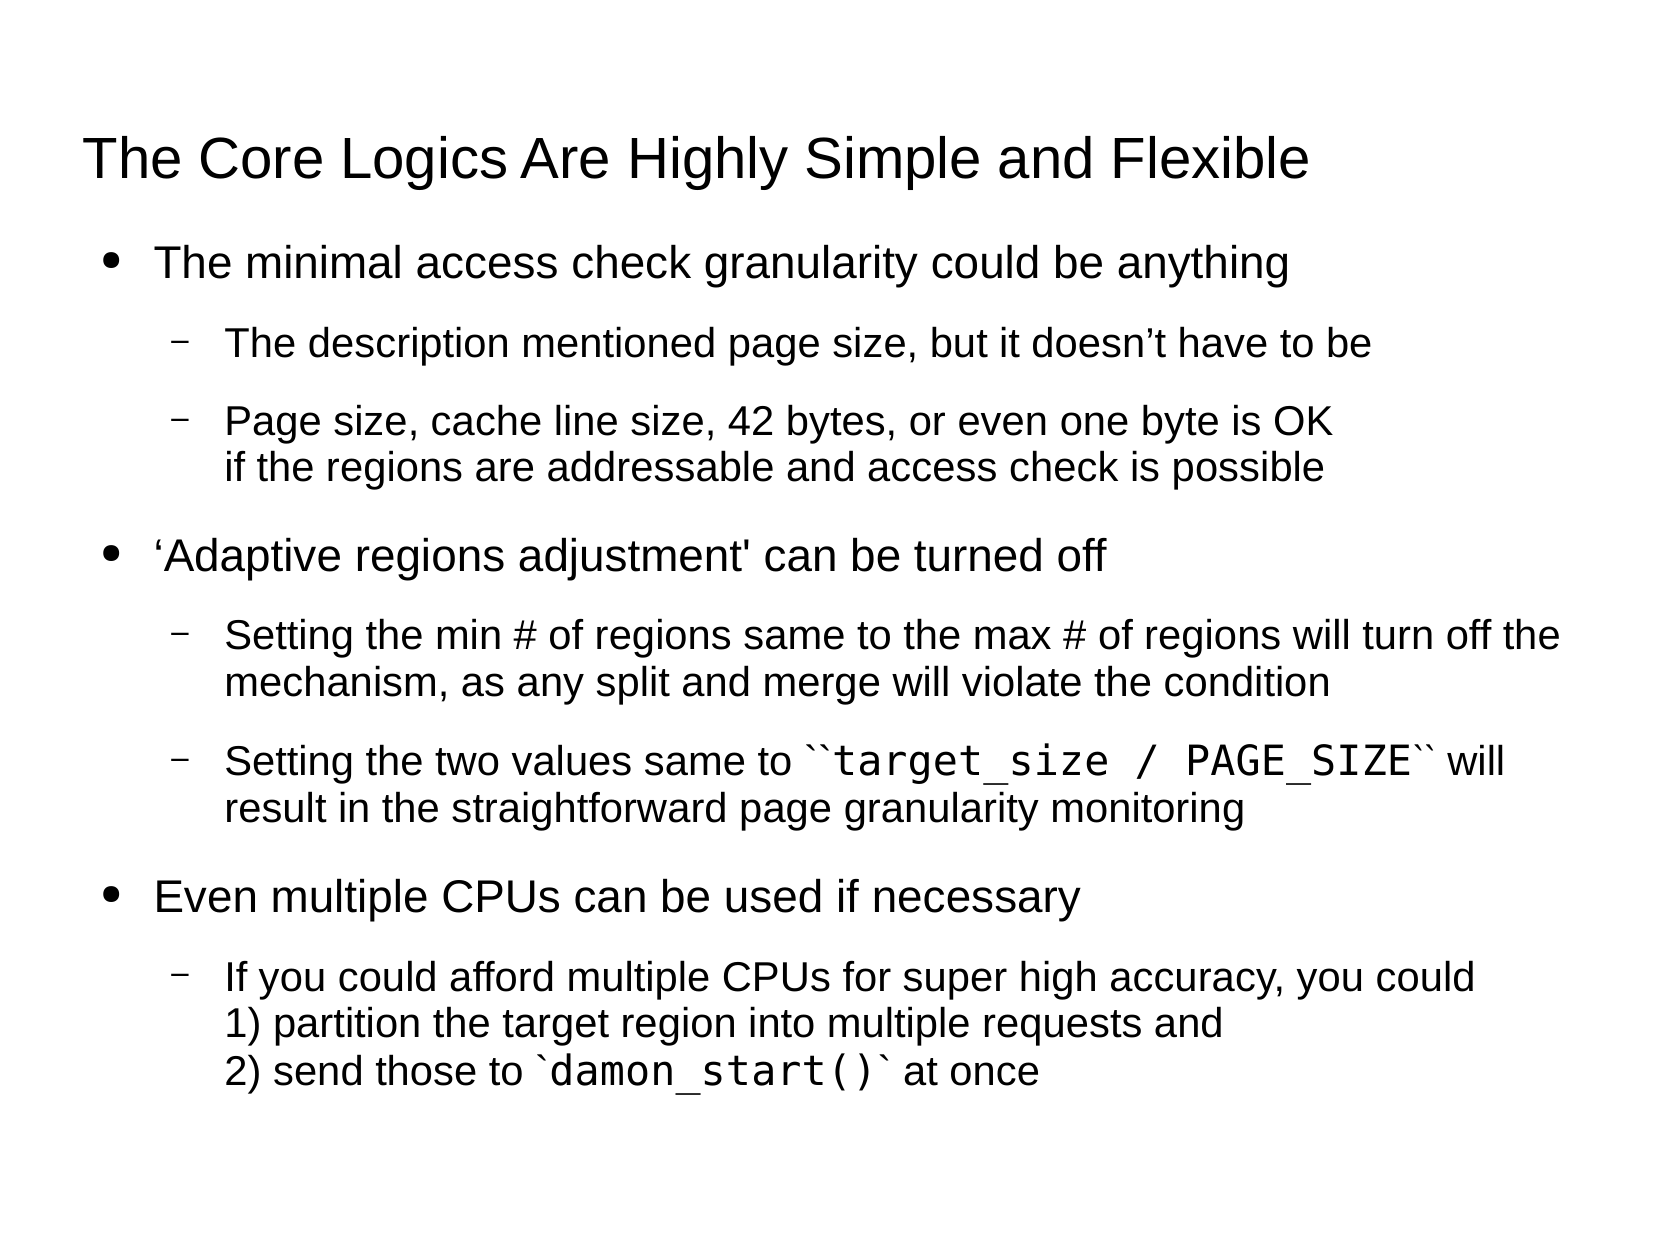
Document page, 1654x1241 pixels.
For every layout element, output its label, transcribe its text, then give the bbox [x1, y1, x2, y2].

title The Core Logics Are Highly Simple and Flexible [82, 108, 1571, 210]
list The minimal access check granularity could be anything The description mentioned page size, but it doesn’t have to be Page size, cache line size, 42 bytes, or even one byte is OK if the regions are addressable and access check is possible ‘Adaptive regions adjustment' can be turned off Setting the min # of regions same to the max # of regions will turn off the mechanism, as any split and merge will violate the condition Setting the two values same to ``target_size / PAGE_SIZE`` will result in the straightforward page granularity monitoring Even multiple CPUs can be used if necessary If you could afford multiple CPUs for super high accuracy, you could 1) partition the target region into multiple requests and 2) send those to `damon_start()` at once [82, 236, 1571, 1111]
